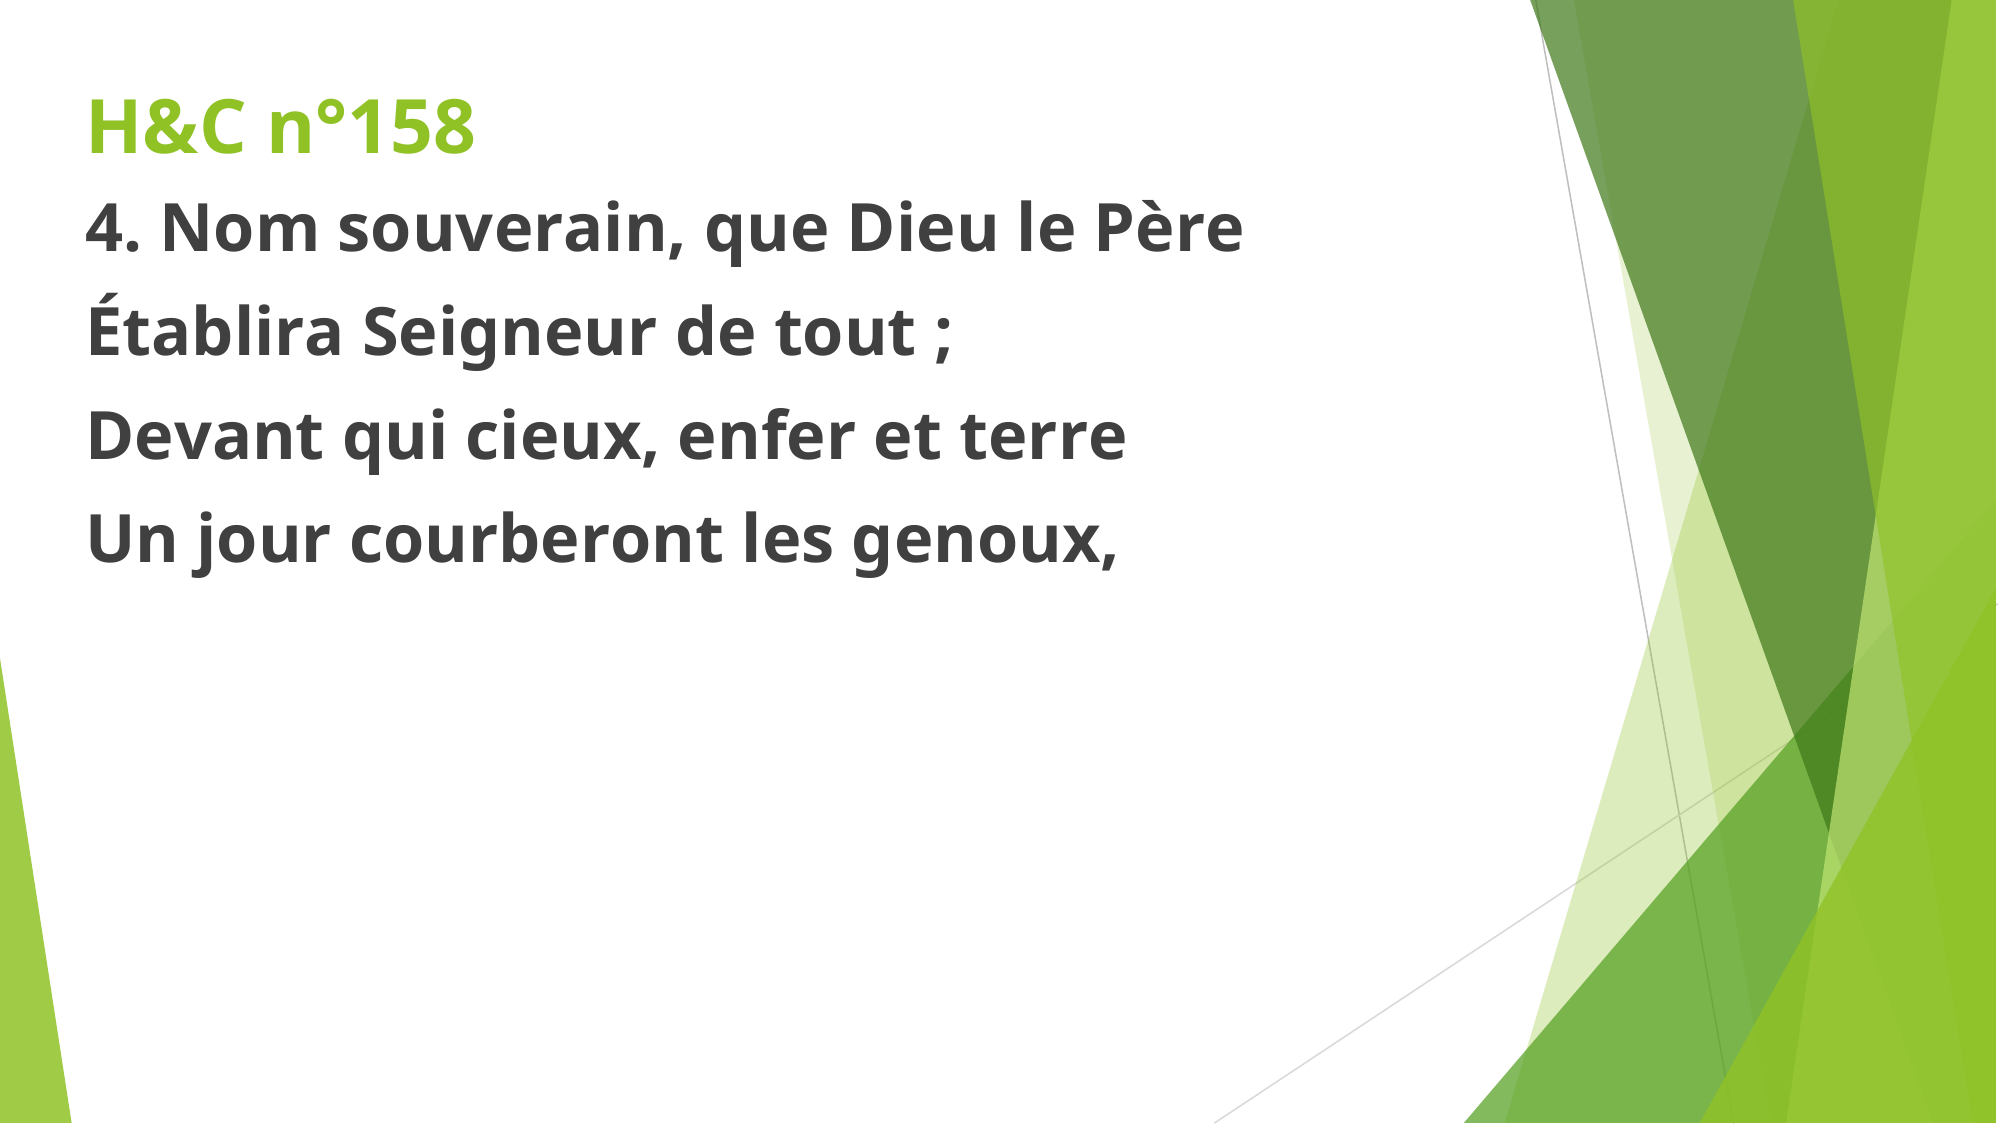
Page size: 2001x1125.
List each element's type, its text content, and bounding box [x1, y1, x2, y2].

text_box 4. Nom souverain, que Dieu le Père Établira Seigneur de tout ; Devant qui cieux, enfer et terre Un jour courberont les genoux, [70, 165, 1985, 1079]
text_box H&C n°158 [70, 70, 603, 165]
